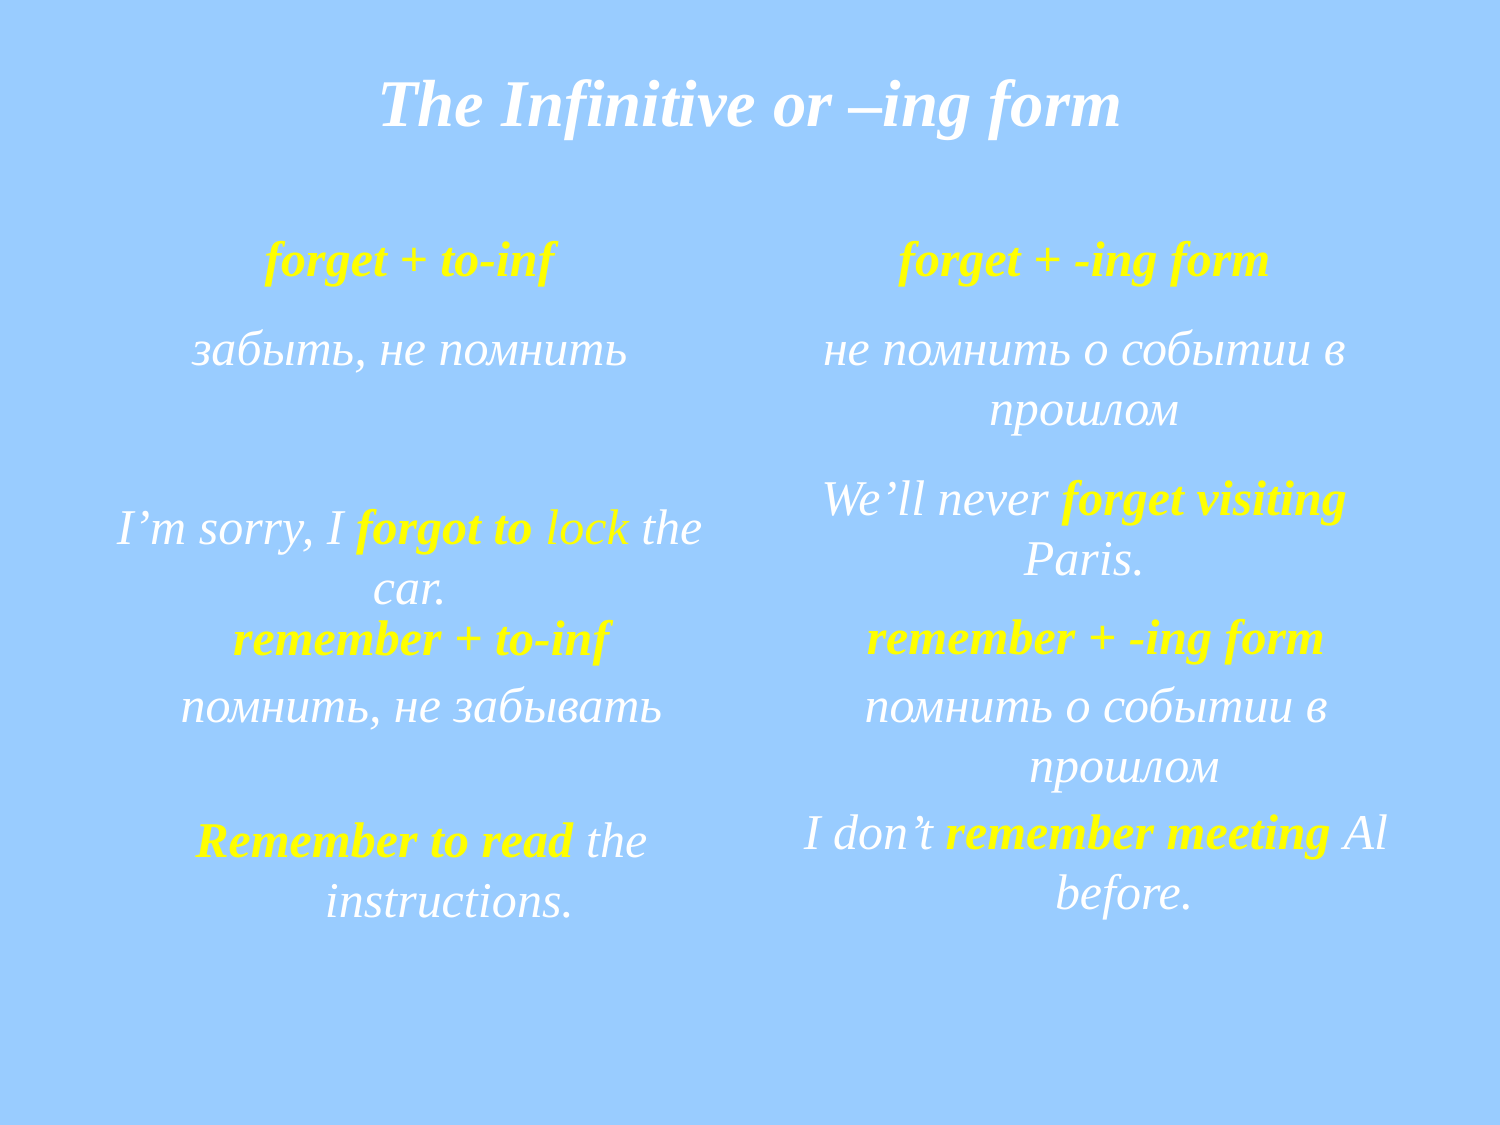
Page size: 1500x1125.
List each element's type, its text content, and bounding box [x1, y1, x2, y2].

title The Infinitive or –ing form [75, 45, 1425, 256]
text_box remember + to-inf помнить, не забывать Remember to read the instructions. [93, 597, 750, 1071]
text_box remember + -ing form помнить о событии в прошлом I don’t remember meeting Al before. [774, 597, 1418, 928]
list forget + -ing form не помнить о событии в прошлом We’ll never forget visiting Paris. [762, 210, 1407, 976]
list forget + to-inf забыть, не помнить I’m sorry, I forgot to lock the car. [82, 210, 738, 976]
